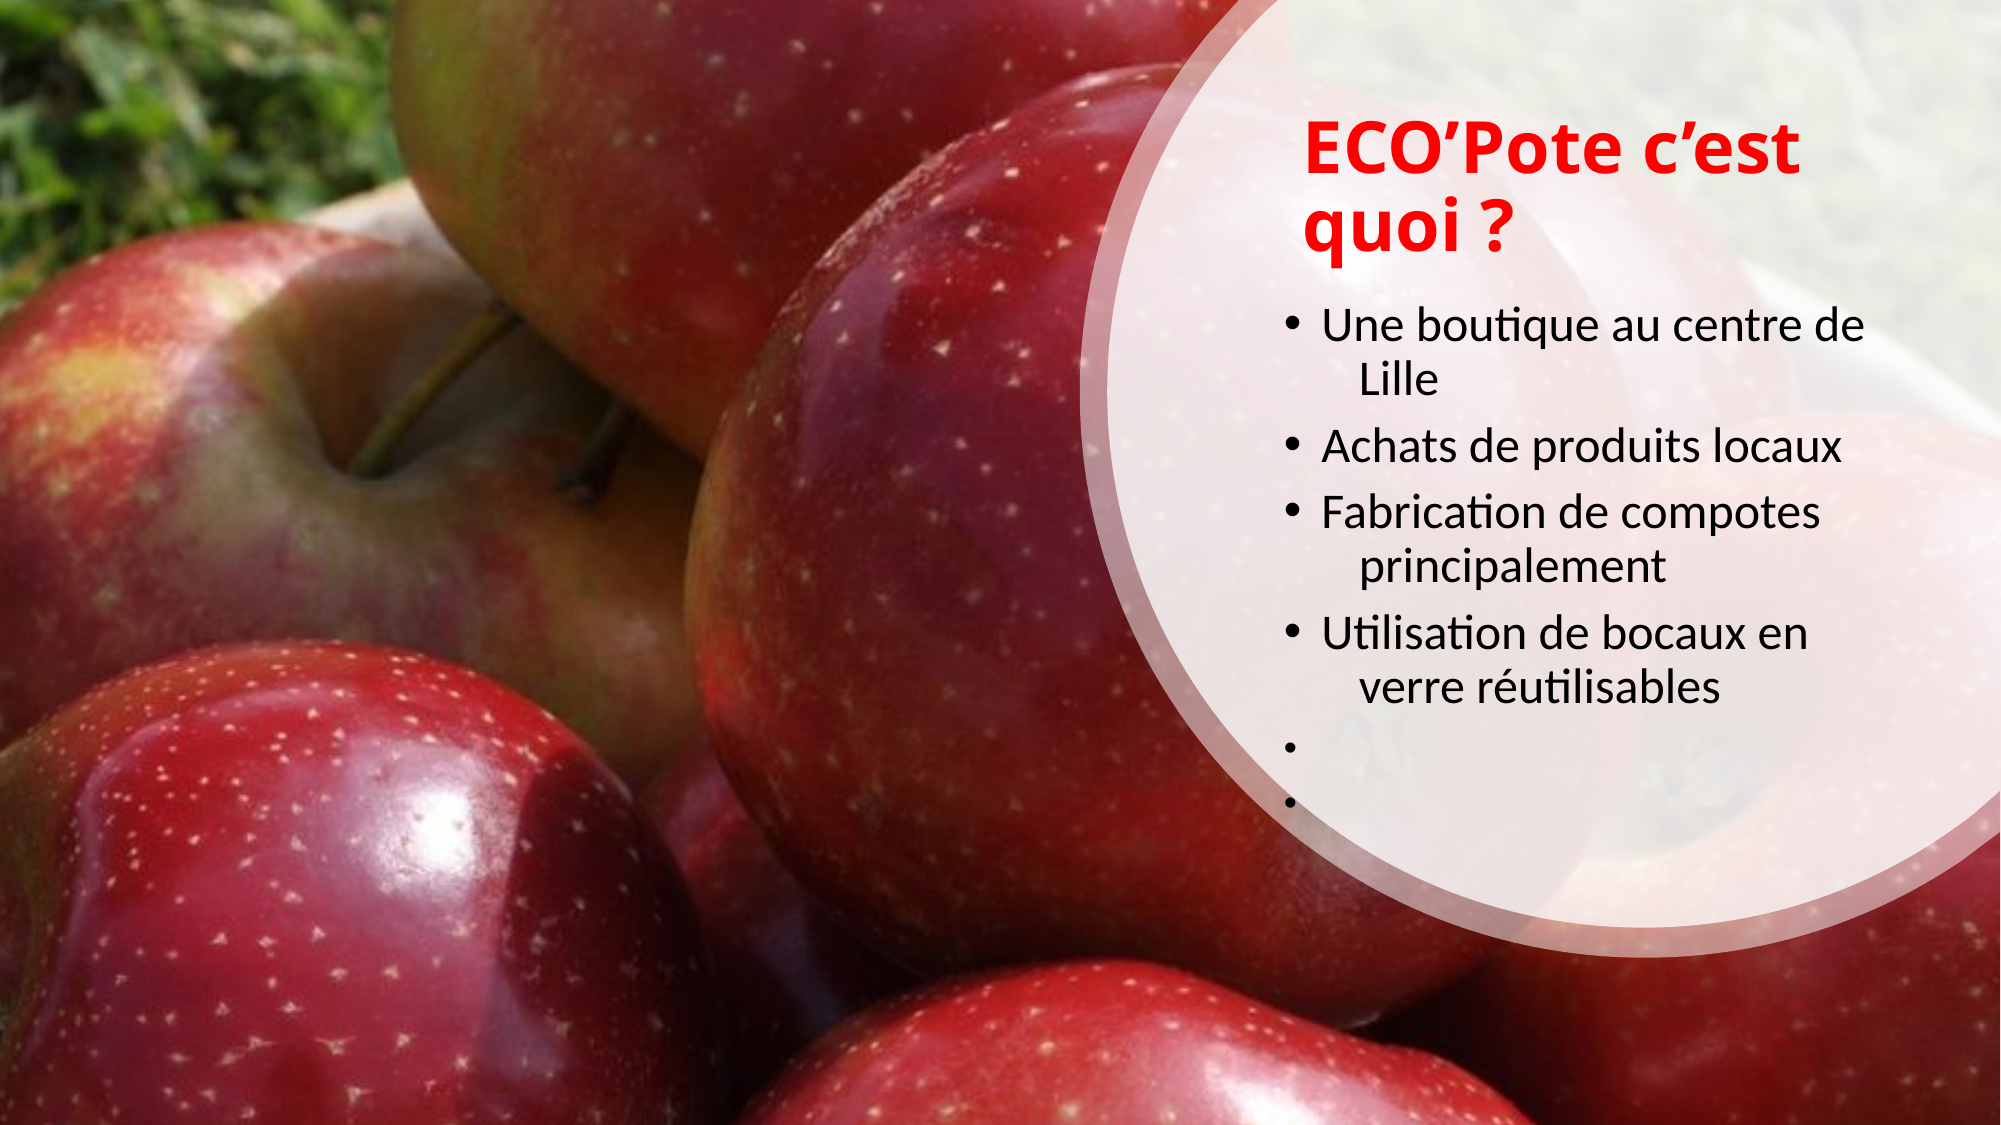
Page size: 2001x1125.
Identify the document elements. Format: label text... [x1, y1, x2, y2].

title ECO’Pote c’est quoi ? [1287, 103, 1955, 275]
text_box [1079, 0, 2000, 958]
text_box Une boutique au centre de Lille Achats de produits locaux Fabrication de compotes principalement Utilisation de bocaux en verre réutilisables [1250, 291, 1917, 743]
picture [0, 0, 2000, 1125]
